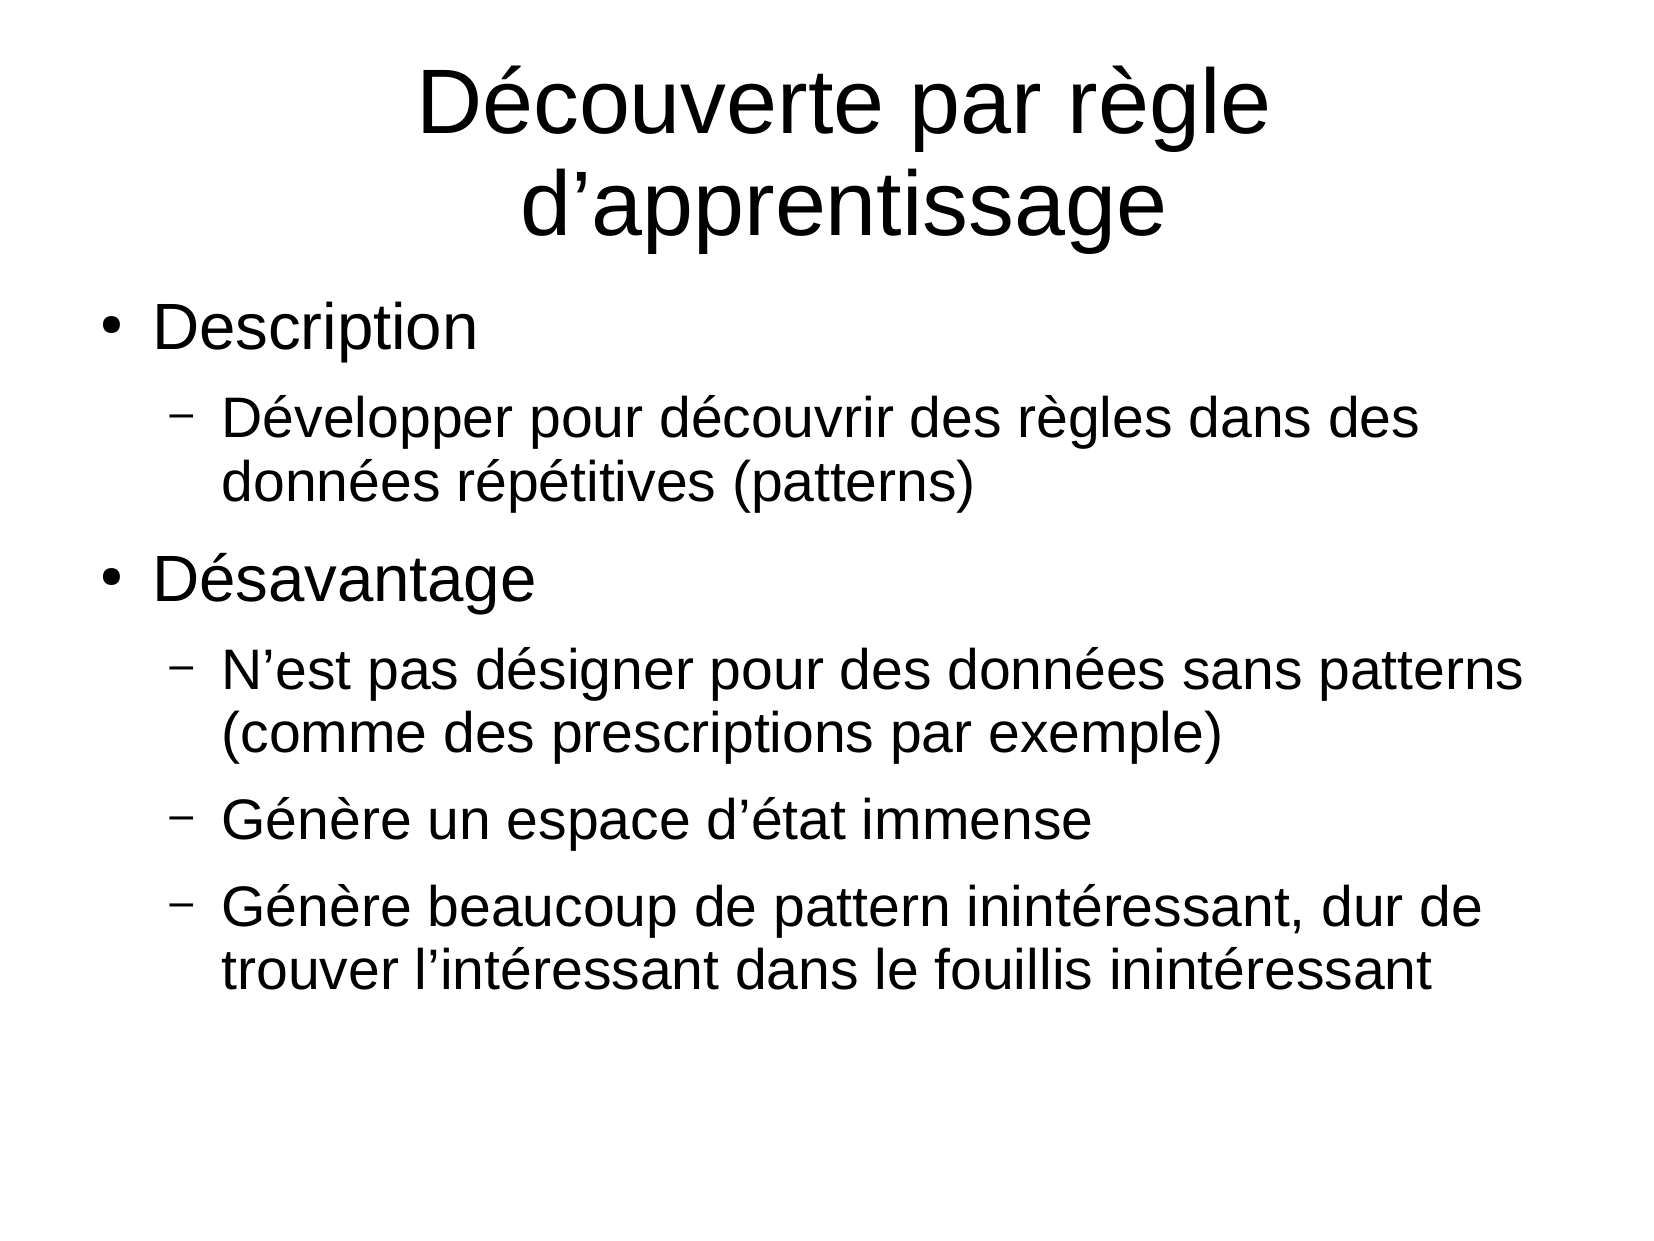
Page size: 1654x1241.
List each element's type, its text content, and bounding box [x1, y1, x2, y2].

title Découverte par règle d’apprentissage [82, 49, 1571, 257]
list Description Développer pour découvrir des règles dans des données répétitives (patterns) Désavantage N’est pas désigner pour des données sans patterns (comme des prescriptions par exemple) Génère un espace d’état immense Génère beaucoup de pattern inintéressant, dur de trouver l’intéressant dans le fouillis inintéressant [82, 290, 1571, 1010]
